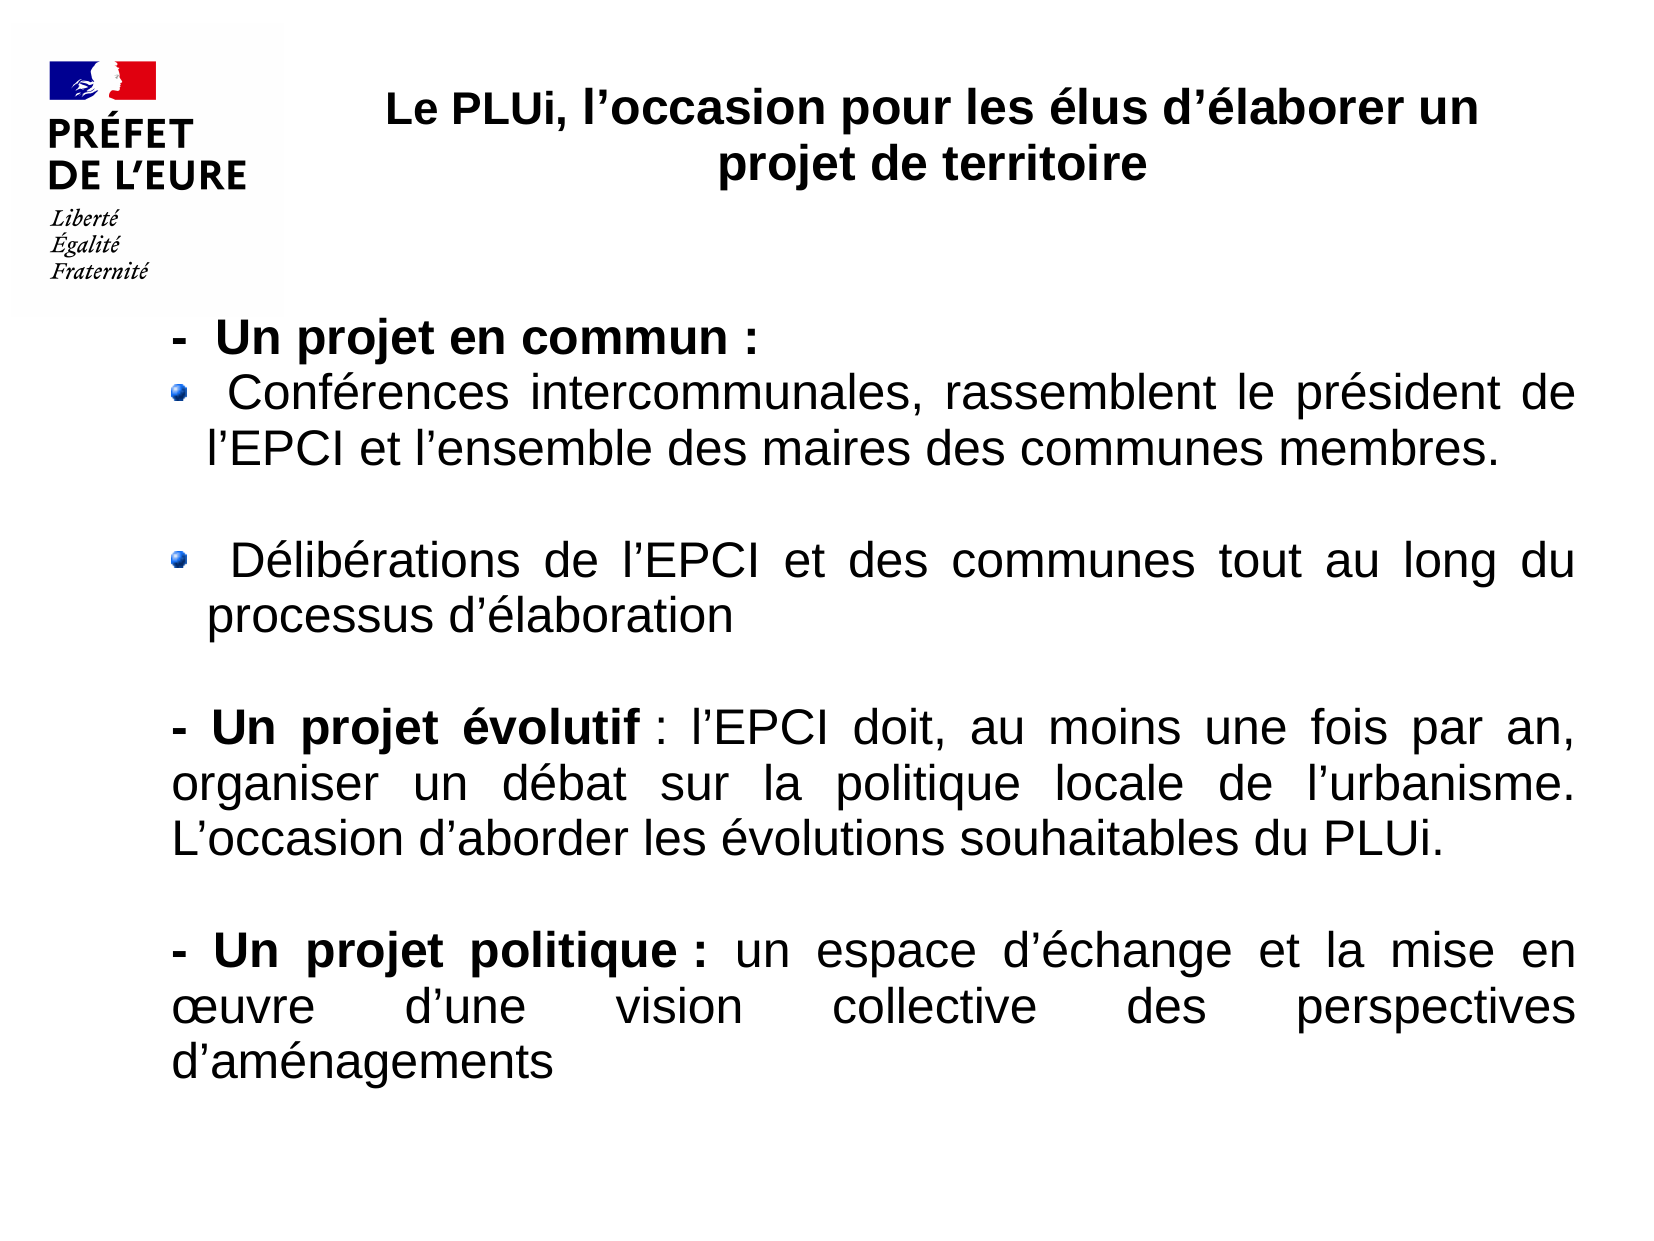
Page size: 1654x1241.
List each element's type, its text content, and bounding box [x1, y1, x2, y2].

text_box - Un projet en commun : Conférences intercommunales, rassemblent le président de l’EPCI et l’ensemble des maires des communes membres. Délibérations de l’EPCI et des communes tout au long du processus d’élaboration - Un projet évolutif : l’EPCI doit, au moins une fois par an, organiser un débat sur la politique locale de l’urbanisme. L’occasion d’aborder les évolutions souhaitables du PLUi. - Un projet politique : un espace d’échange et la mise en œuvre d’une vision collective des perspectives d’aménagements [153, 200, 1595, 1212]
picture [11, 23, 284, 317]
text_box Le PLUi, l’occasion pour les élus d’élaborer un projet de territoire [318, 71, 1548, 198]
